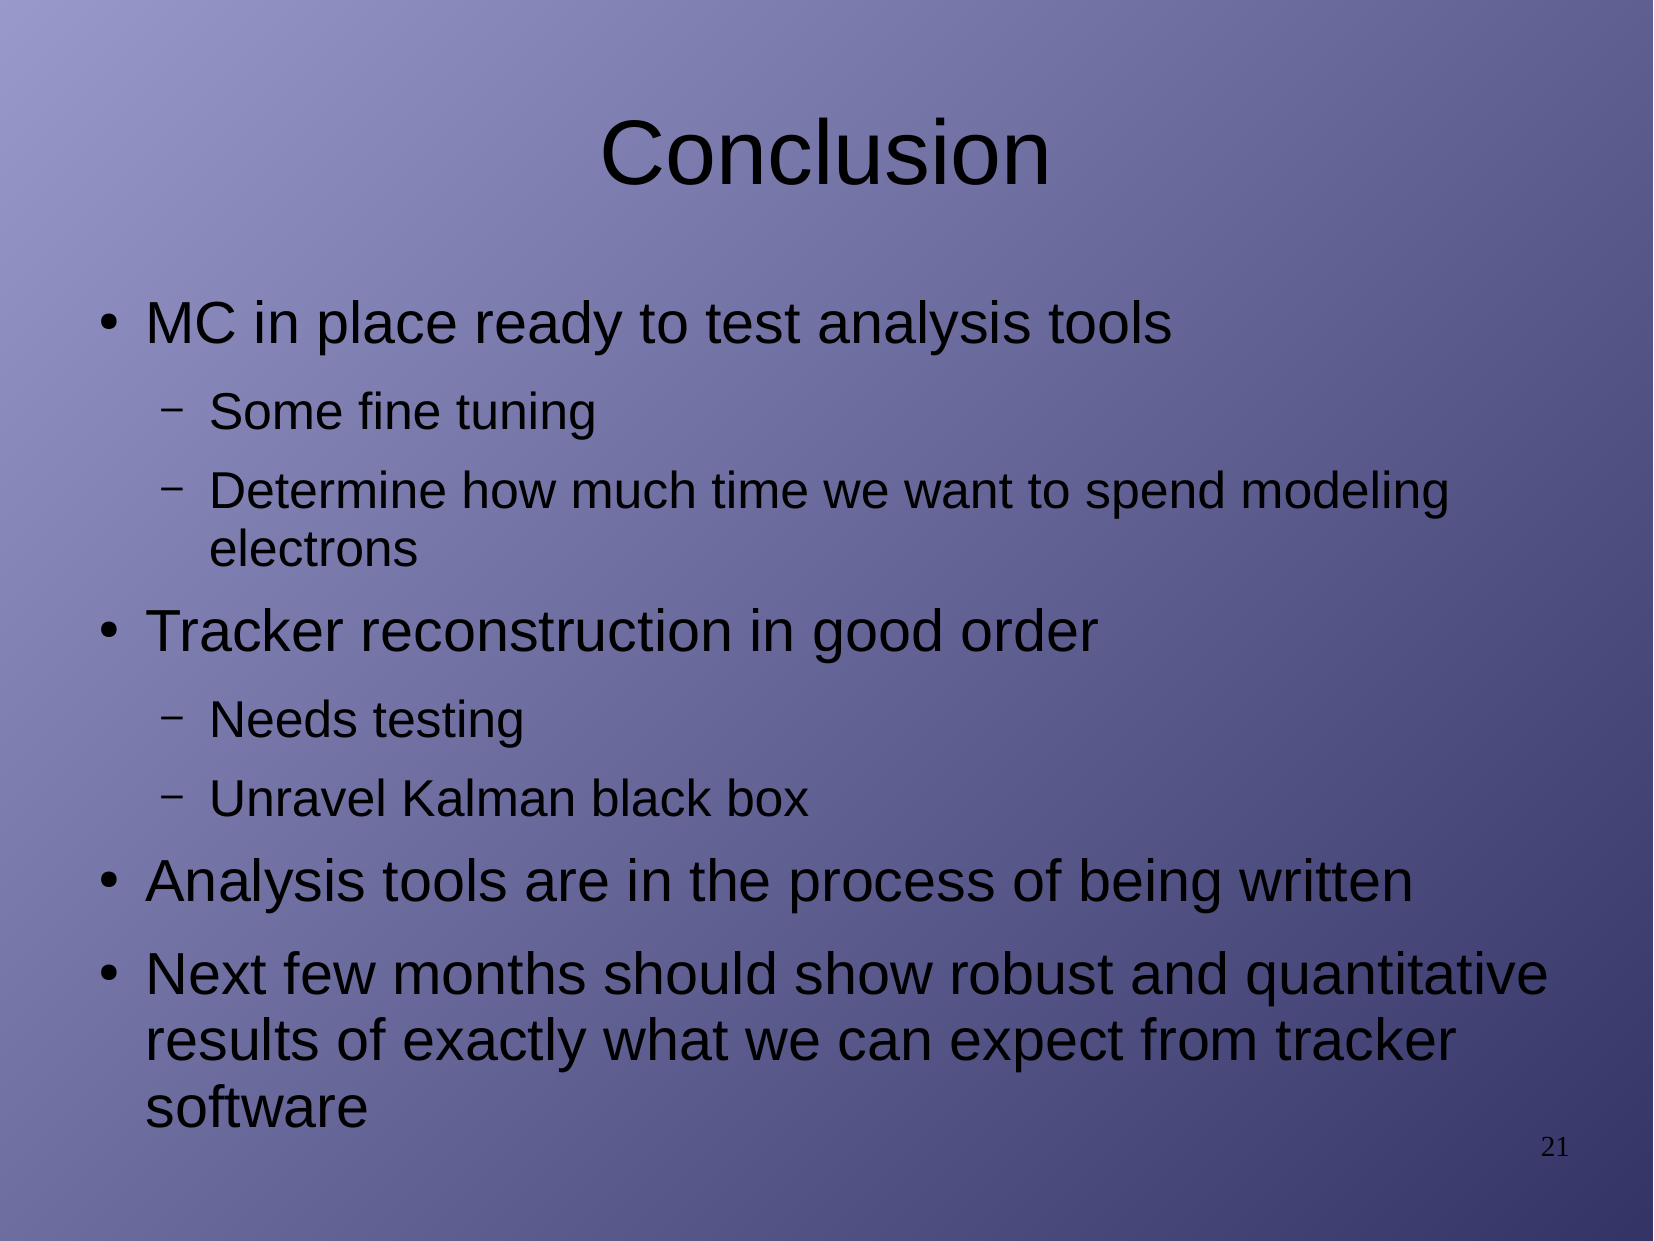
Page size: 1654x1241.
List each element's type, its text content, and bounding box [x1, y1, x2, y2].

title Conclusion [82, 49, 1571, 257]
list MC in place ready to test analysis tools Some fine tuning Determine how much time we want to spend modeling electrons Tracker reconstruction in good order Needs testing Unravel Kalman black box Analysis tools are in the process of being written Next few months should show robust and quantitative results of exactly what we can expect from tracker software [82, 290, 1571, 1141]
